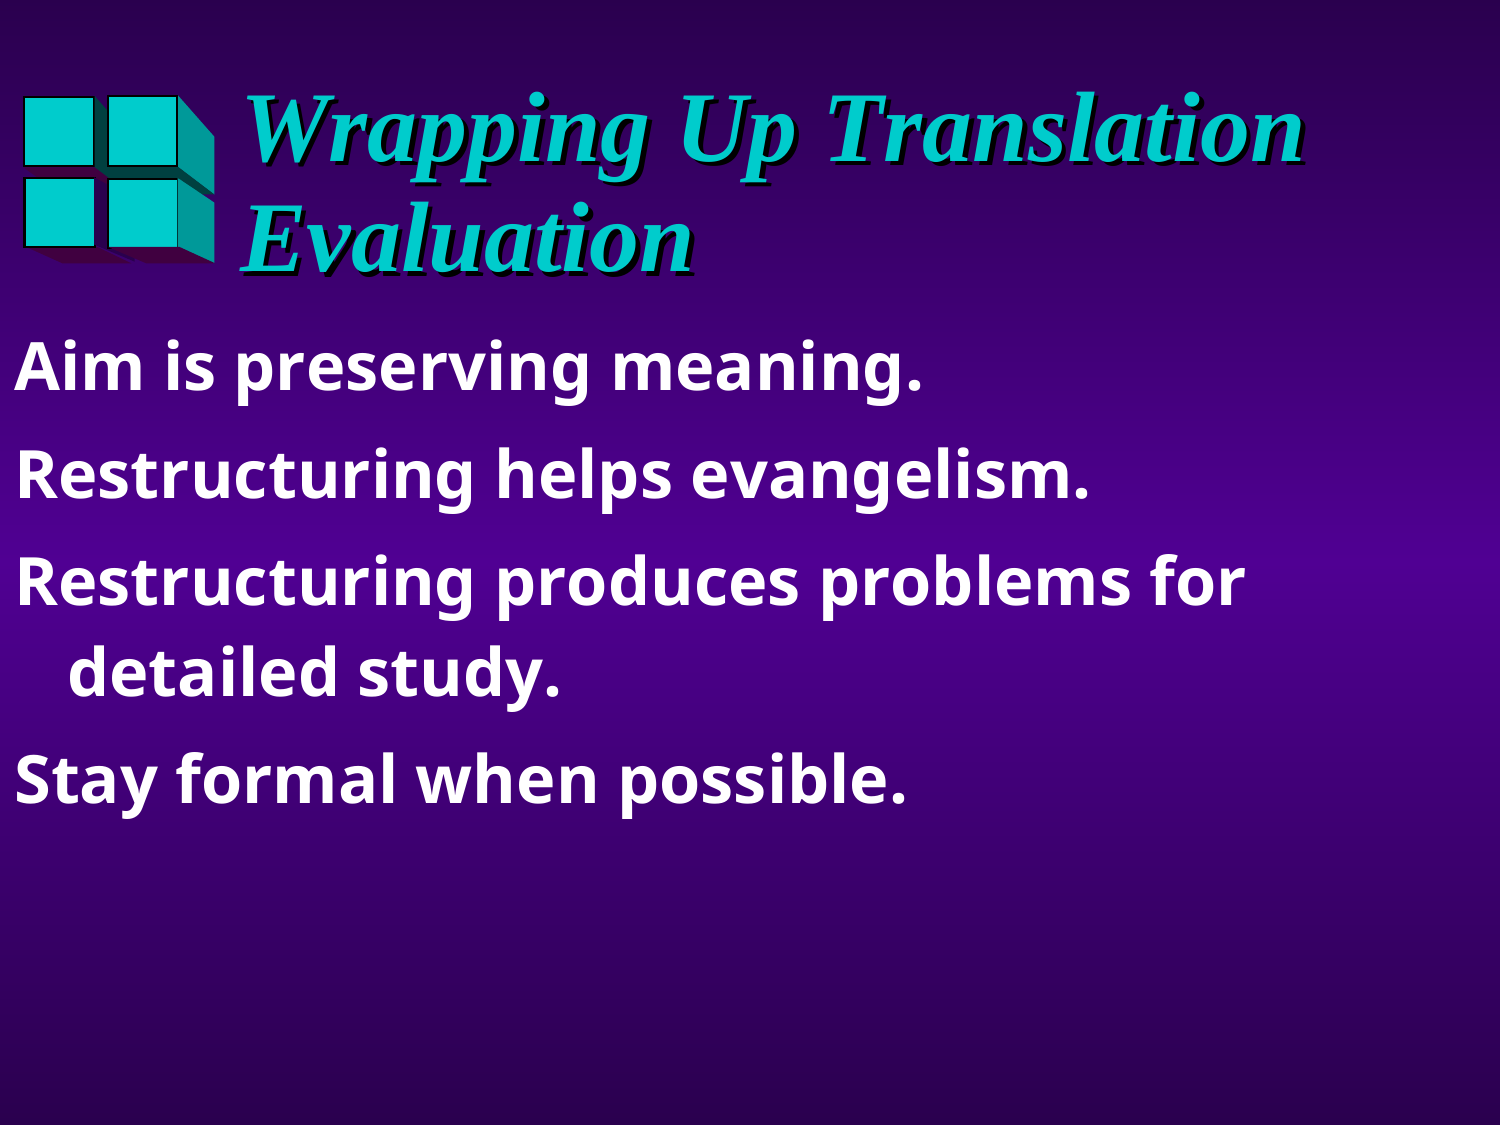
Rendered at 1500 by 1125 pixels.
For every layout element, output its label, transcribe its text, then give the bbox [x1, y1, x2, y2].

list Aim is preserving meaning. Restructuring helps evangelism. Restructuring produces problems for detailed study. Stay formal when possible. [0, 312, 1500, 988]
title Wrapping Up Translation Evaluation [224, 64, 1388, 302]
